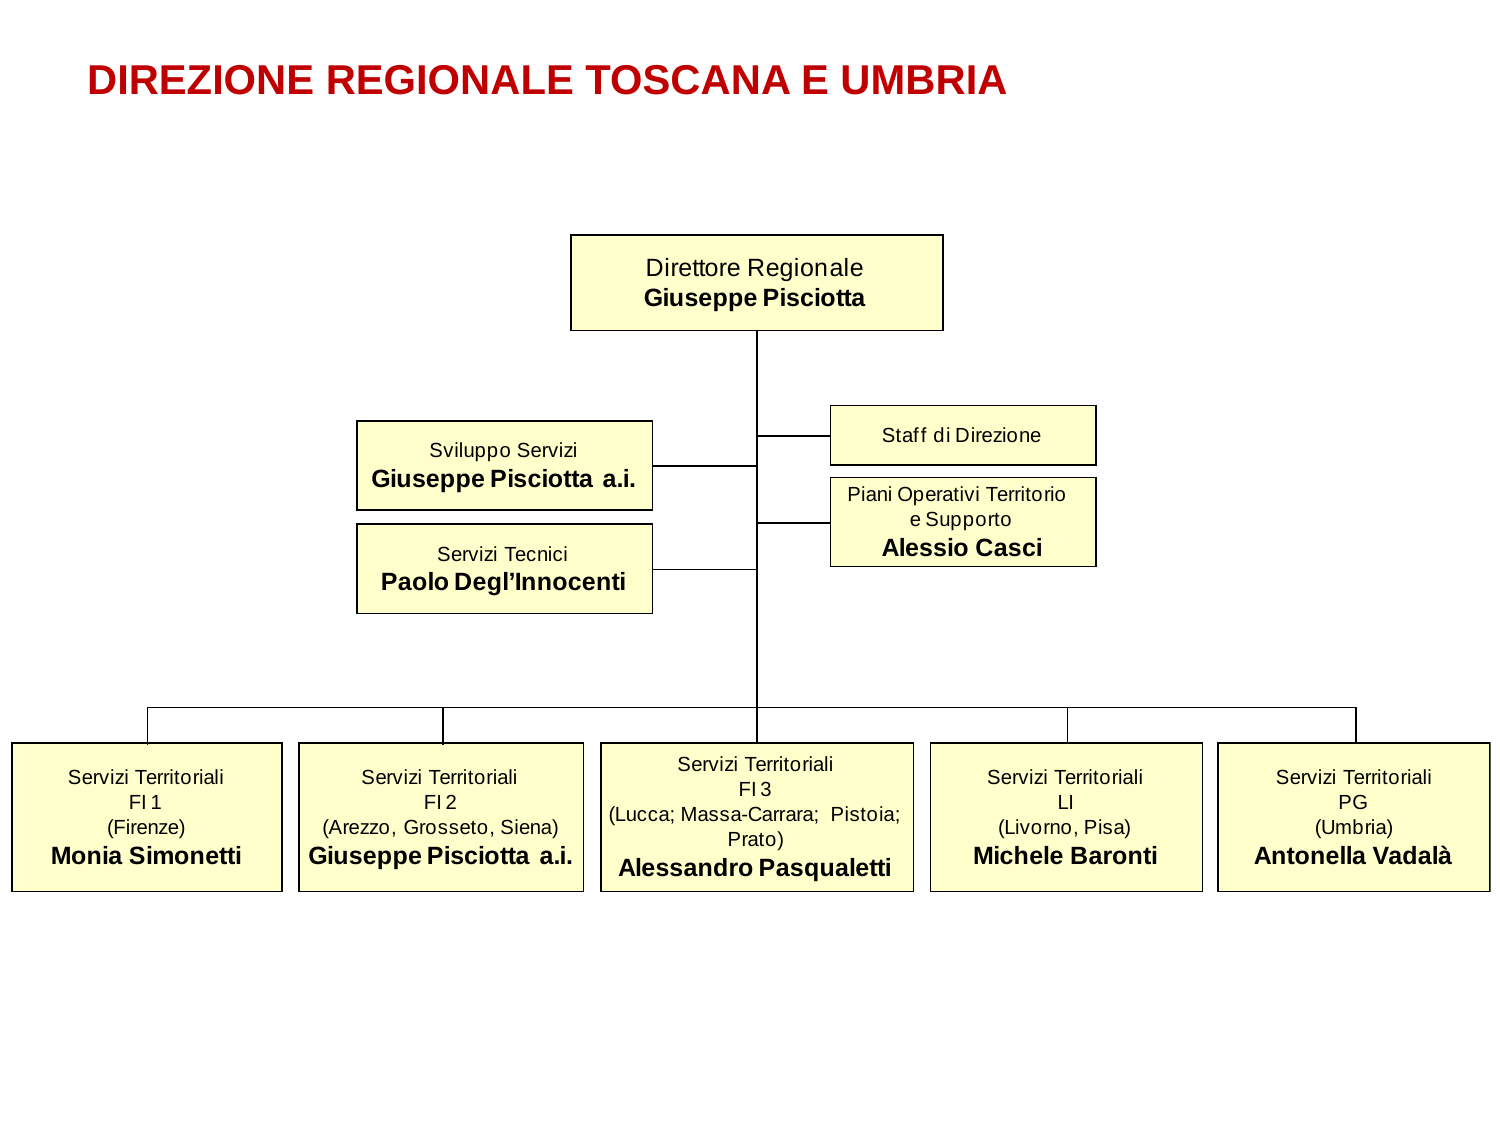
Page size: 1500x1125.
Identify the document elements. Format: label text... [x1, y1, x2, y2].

picture [9, 232, 1491, 893]
title DIREZIONE REGIONALE TOSCANA E UMBRIA [72, 45, 1462, 128]
